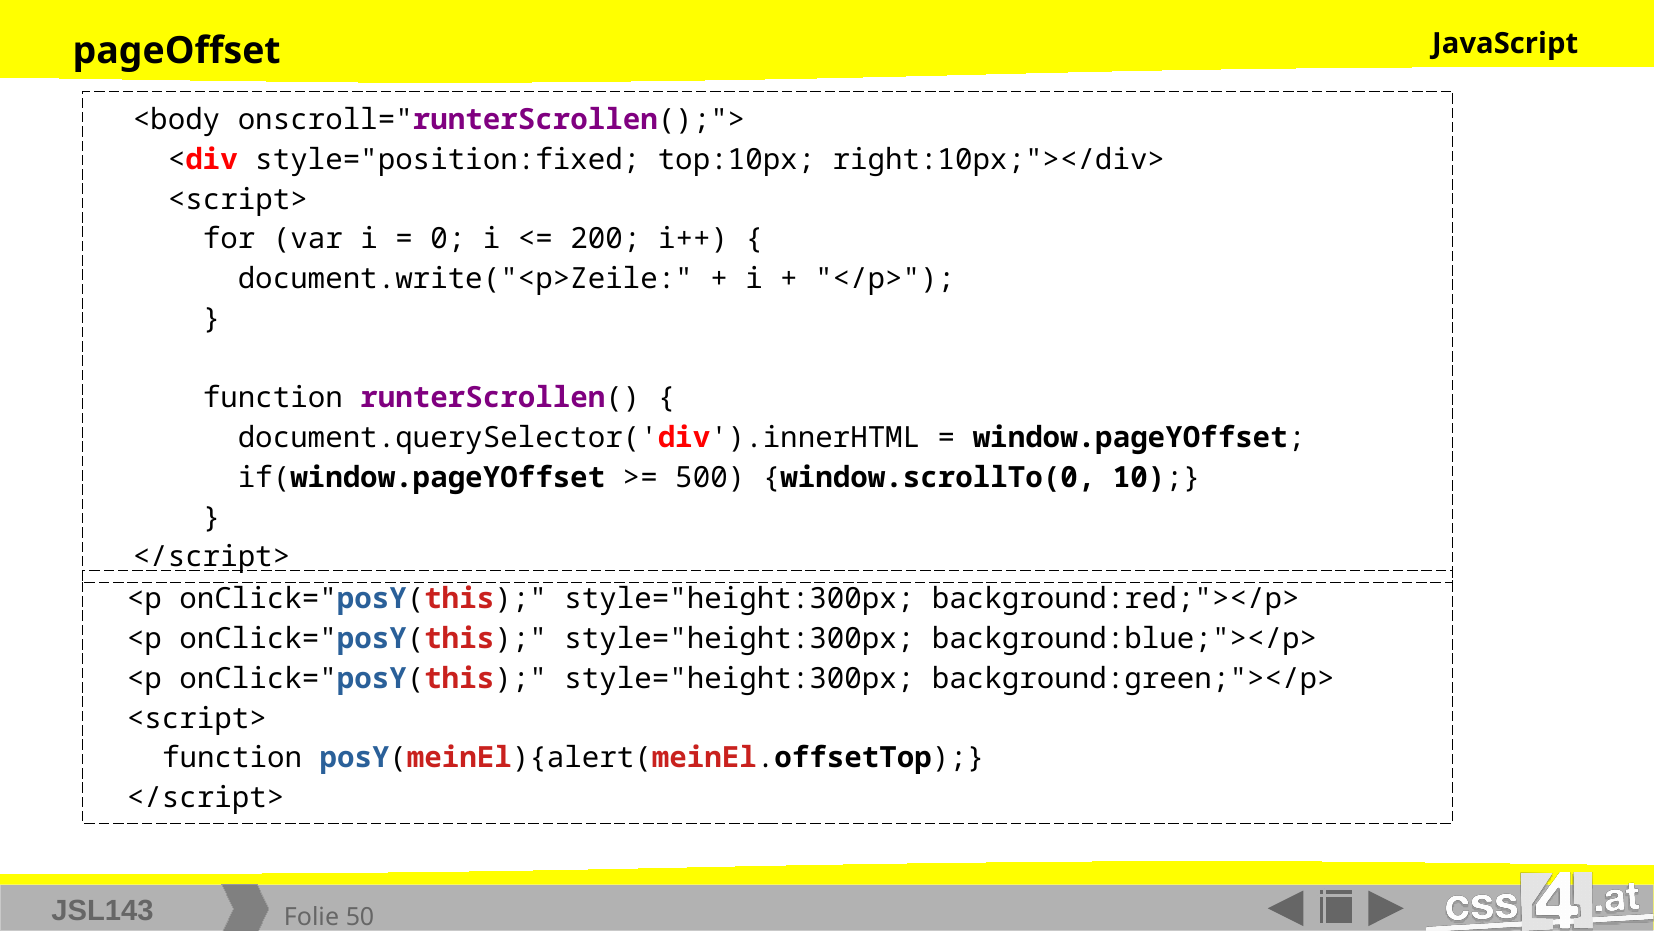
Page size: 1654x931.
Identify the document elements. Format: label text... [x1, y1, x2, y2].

text_box Folie <Foliennummer> [269, 891, 542, 931]
text_box JSL143 [36, 886, 209, 931]
picture [1426, 872, 1654, 931]
text_box pageOffset [57, 16, 469, 69]
text_box JavaScript [1417, 15, 1607, 60]
text_box <body onscroll="runterScrollen();"> <div style="position:fixed; top:10px; right:10px;"></div> <script> for (var i = 0; i <= 200; i++) { document.write("<p>Zeile:" + i + "</p>"); } function runterScrollen() { document.querySelector('div').innerHTML = window.pageYOffset; if(window.pageYOffset >= 500) {window.scrollTo(0, 10);} } </script> [82, 130, 1453, 544]
text_box [0, 0, 1654, 83]
text_box <p onClick="posY(this);" style="height:300px; background:red;"></p> <p onClick="posY(this);" style="height:300px; background:blue;"></p> <p onClick="posY(this);" style="height:300px; background:green;"></p> <script> function posY(meinEl){alert(meinEl.offsetTop);} </script> [82, 590, 1453, 804]
text_box [0, 861, 1654, 931]
